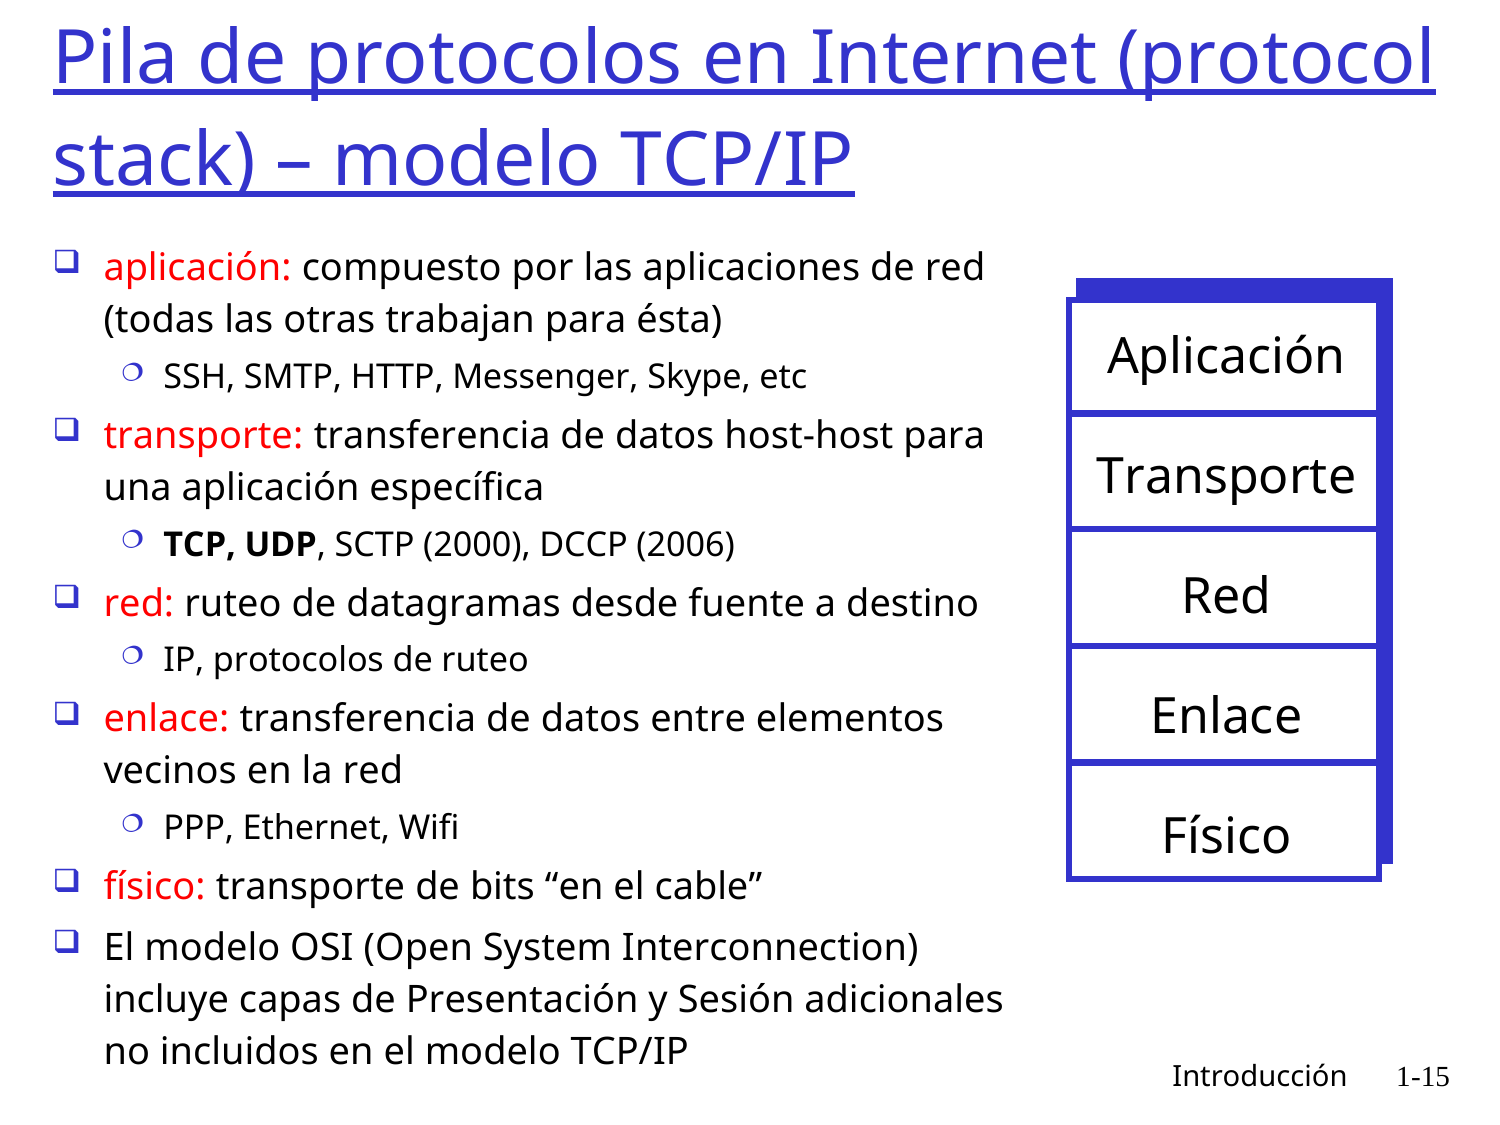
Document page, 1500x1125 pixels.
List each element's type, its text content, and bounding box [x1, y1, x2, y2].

text_box [1068, 649, 1081, 759]
text_box Aplicación Transporte Red Enlace Físico [1081, 532, 1372, 643]
text_box [1068, 532, 1081, 643]
text_box Aplicación Transporte Red Enlace Físico [1081, 315, 1372, 410]
text_box 1-<number> [1362, 1050, 1466, 1125]
text_box [1068, 281, 1390, 880]
text_box [1068, 417, 1081, 526]
list aplicación: compuesto por las aplicaciones de red (todas las otras trabajan para ésta) SSH, SMTP, HTTP, Messenger, Skype, etc transporte: transferencia de datos host-host para una aplicación específica TCP, UDP, SCTP (2000), DCCP (2006) red: ruteo de datagramas desde fuente a destino IP, protocolos de ruteo enlace: transferencia de datos entre elementos vecinos en la red PPP, Ethernet, Wifi físico: transporte de bits “en el cable” El modelo OSI (Open System Interconnection) incluye capas de Presentación y Sesión adicionales no incluidos en el modelo TCP/IP [37, 232, 1051, 1088]
text_box Aplicación Transporte Red Enlace Físico [1081, 766, 1372, 872]
title Pila de protocolos en Internet (protocol stack) – modelo TCP/IP [37, 10, 1463, 201]
text_box Aplicación Transporte Red Enlace Físico [1081, 417, 1372, 526]
text_box Aplicación Transporte Red Enlace Físico [1081, 649, 1372, 759]
text_box Introducción [887, 1050, 1362, 1125]
